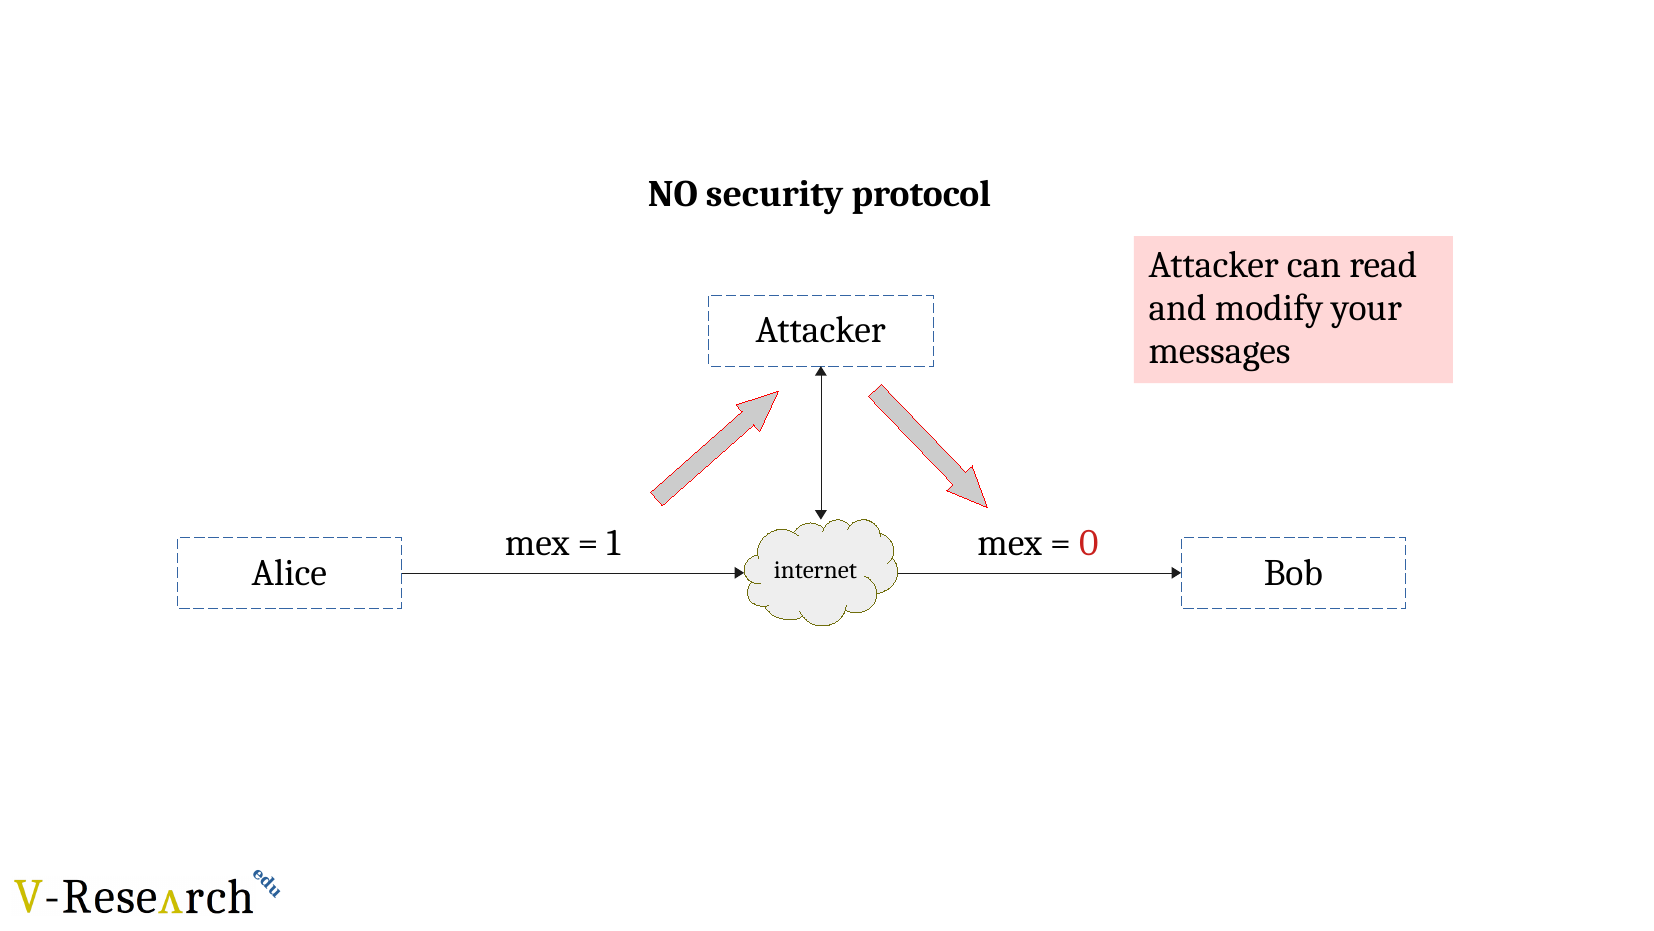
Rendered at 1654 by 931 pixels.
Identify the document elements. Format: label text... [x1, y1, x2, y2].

picture [11, 876, 255, 916]
text_box Attacker [708, 295, 934, 367]
text_box mex = 0 [962, 513, 1118, 573]
text_box Alice [177, 537, 402, 609]
text_box Attacker can read and modify your messages [1133, 236, 1453, 384]
text_box edu [222, 847, 333, 931]
text_box Bob [1181, 537, 1406, 609]
text_box internet [744, 519, 898, 626]
text_box mex = 1 [490, 513, 645, 573]
text_box [650, 391, 779, 506]
text_box NO security protocol [633, 165, 1016, 225]
text_box [868, 384, 988, 508]
